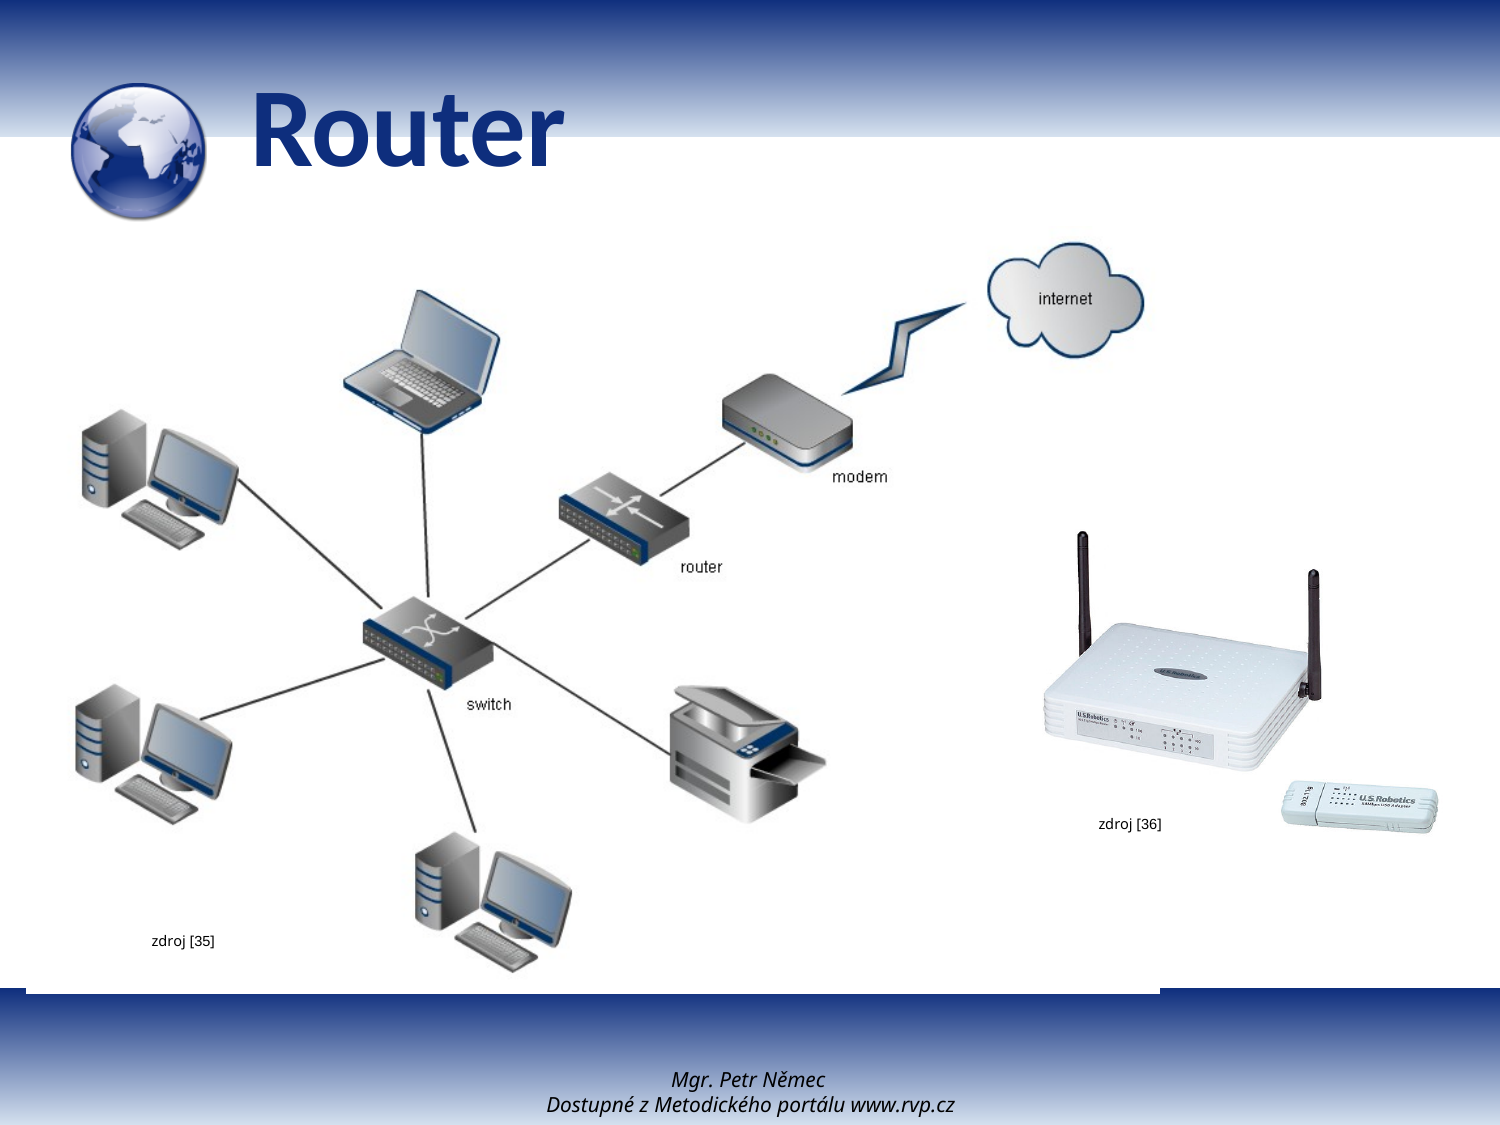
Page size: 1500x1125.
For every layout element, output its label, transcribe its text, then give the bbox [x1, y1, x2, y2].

text_box zdroj [35] [136, 924, 230, 958]
picture [26, 226, 1450, 994]
text_box zdroj [36] [1083, 807, 1177, 841]
picture [69, 83, 207, 222]
title Router [235, 45, 1426, 233]
